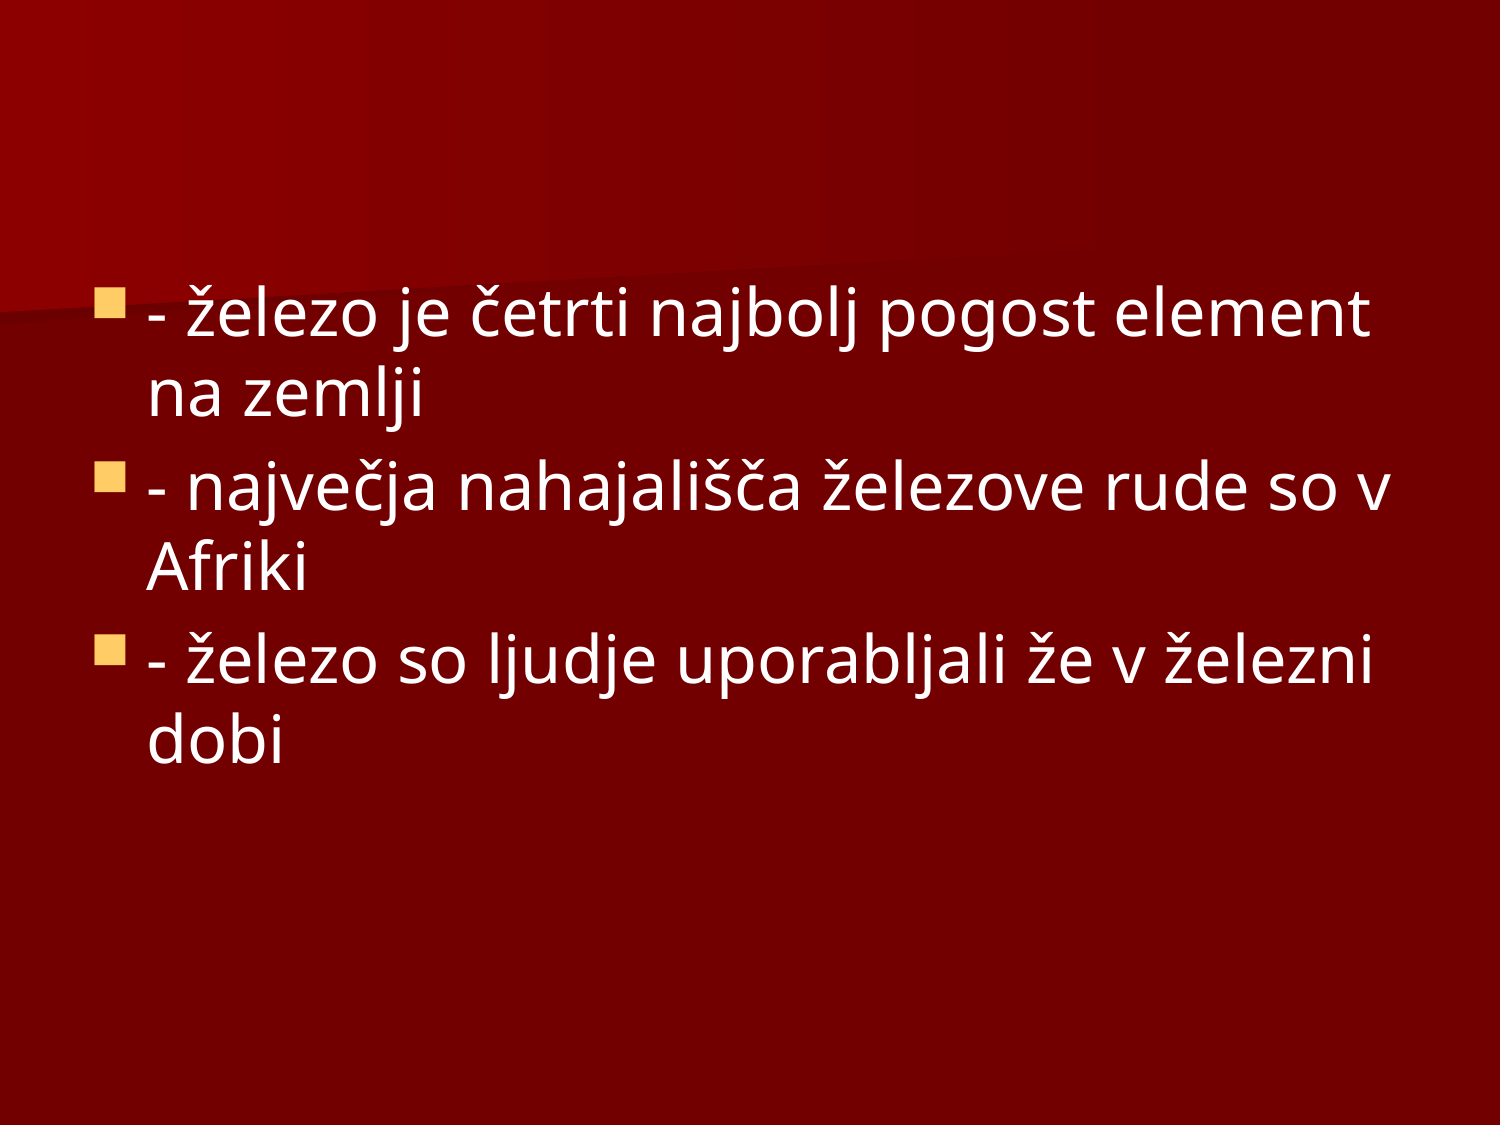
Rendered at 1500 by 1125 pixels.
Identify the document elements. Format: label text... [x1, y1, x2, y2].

list - železo je četrti najbolj pogost element na zemlji - največja nahajališča železove rude so v Afriki - železo so ljudje uporabljali že v železni dobi [75, 262, 1425, 1000]
